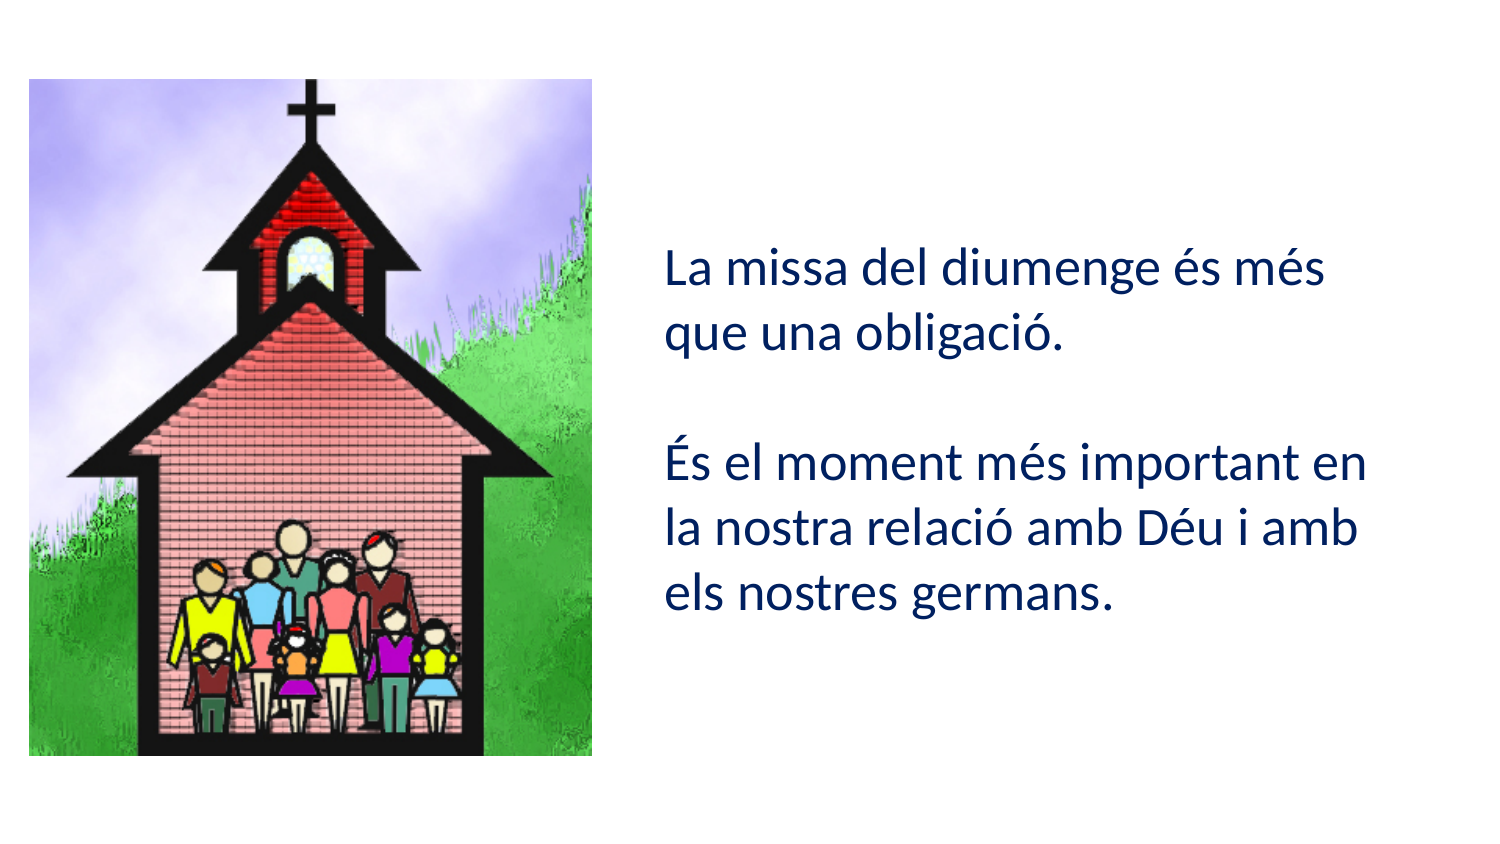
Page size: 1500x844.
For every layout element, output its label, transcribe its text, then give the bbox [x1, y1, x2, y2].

text_box La missa del diumenge és més que una obligació. És el moment més important en la nostra relació amb Déu i amb els nostres germans. [649, 224, 1430, 629]
picture [29, 79, 592, 756]
